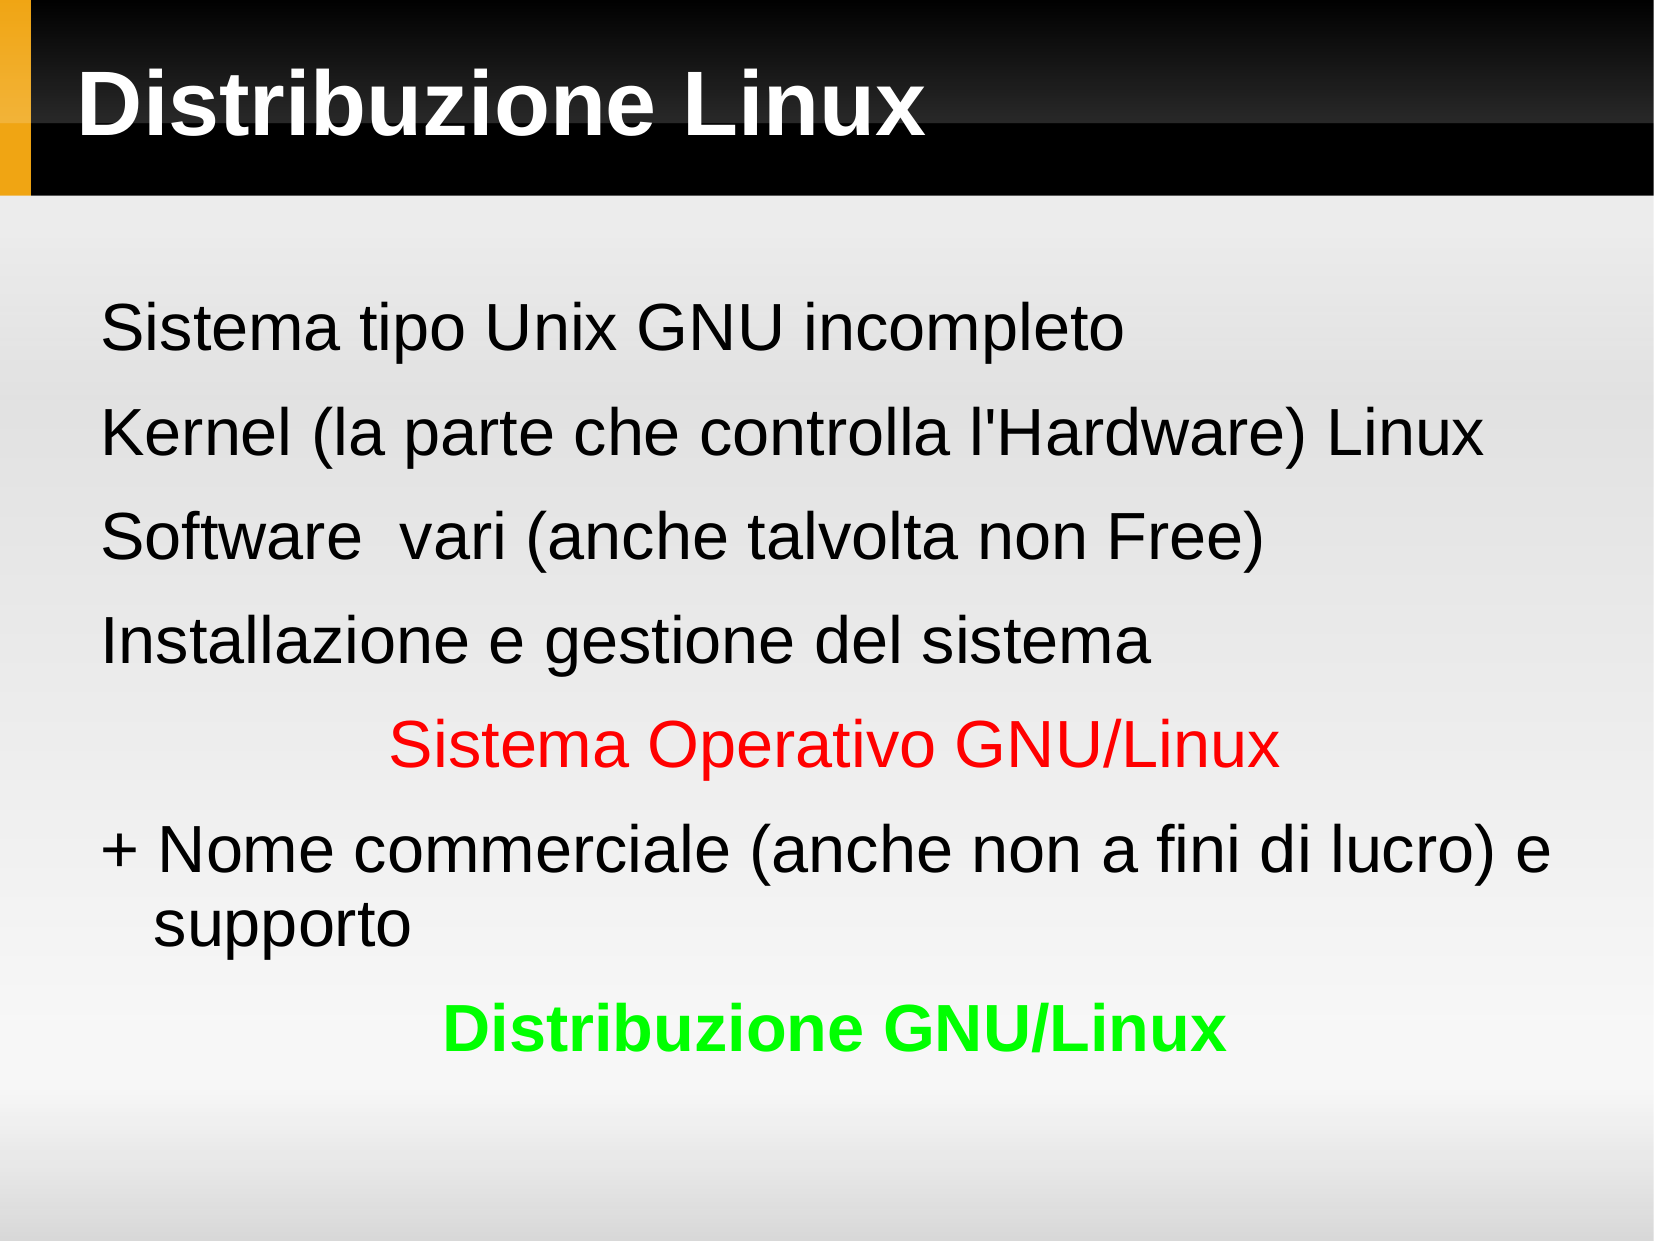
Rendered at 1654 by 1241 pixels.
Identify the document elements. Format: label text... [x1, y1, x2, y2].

title Distribuzione Linux [76, 0, 1565, 208]
list Sistema tipo Unix GNU incompleto Kernel (la parte che controlla l'Hardware) Linux Software vari (anche talvolta non Free) Installazione e gestione del sistema Sistema Operativo GNU/Linux + Nome commerciale (anche non a fini di lucro) e supporto Distribuzione GNU/Linux [82, 290, 1571, 1094]
picture [0, 0, 1654, 1241]
